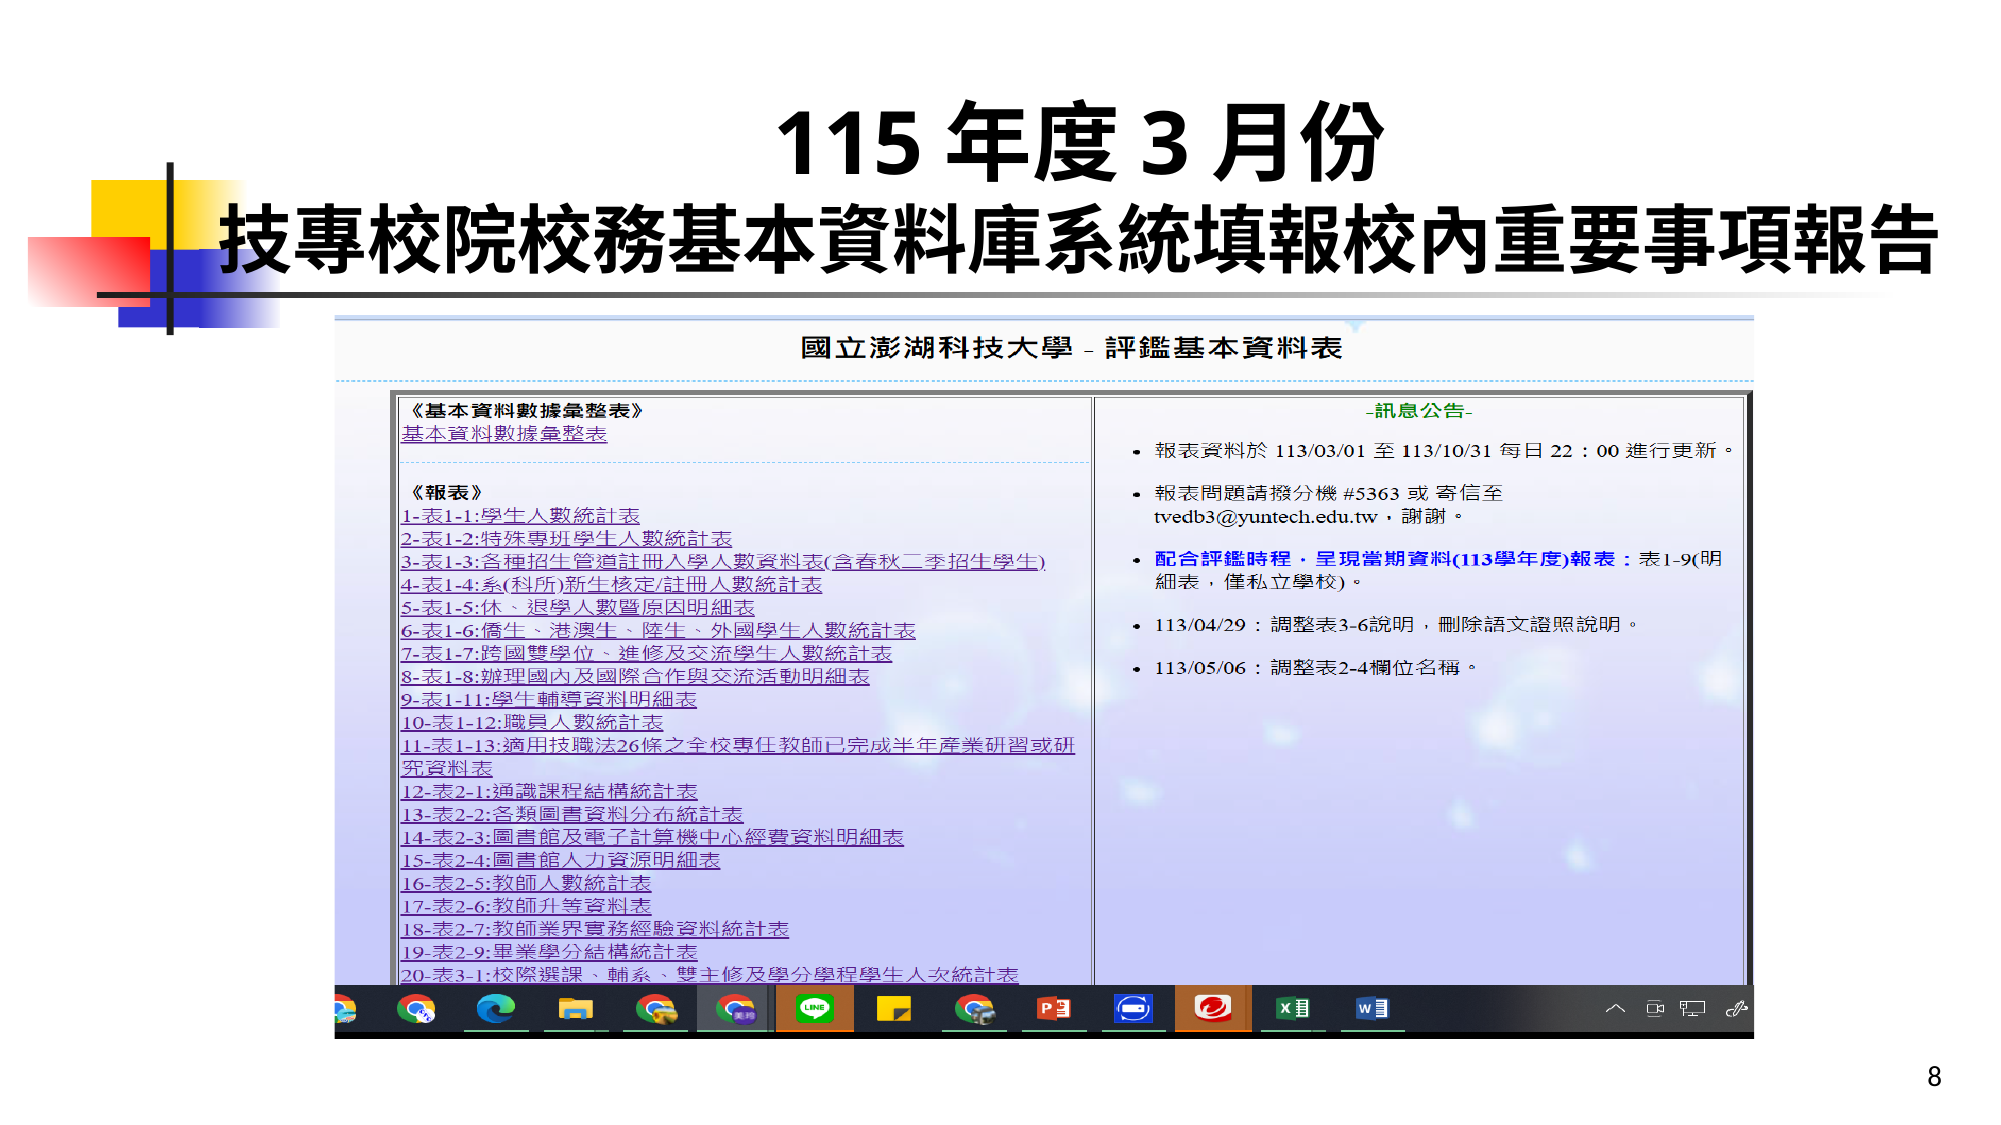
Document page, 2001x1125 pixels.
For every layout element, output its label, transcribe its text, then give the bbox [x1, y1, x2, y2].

text_box <編號> [1540, 1024, 1957, 1100]
text_box 115年度3月份 技專校院校務基本資料庫系統填報校內重要事項報告 [175, 77, 1986, 290]
picture [334, 315, 1755, 1039]
